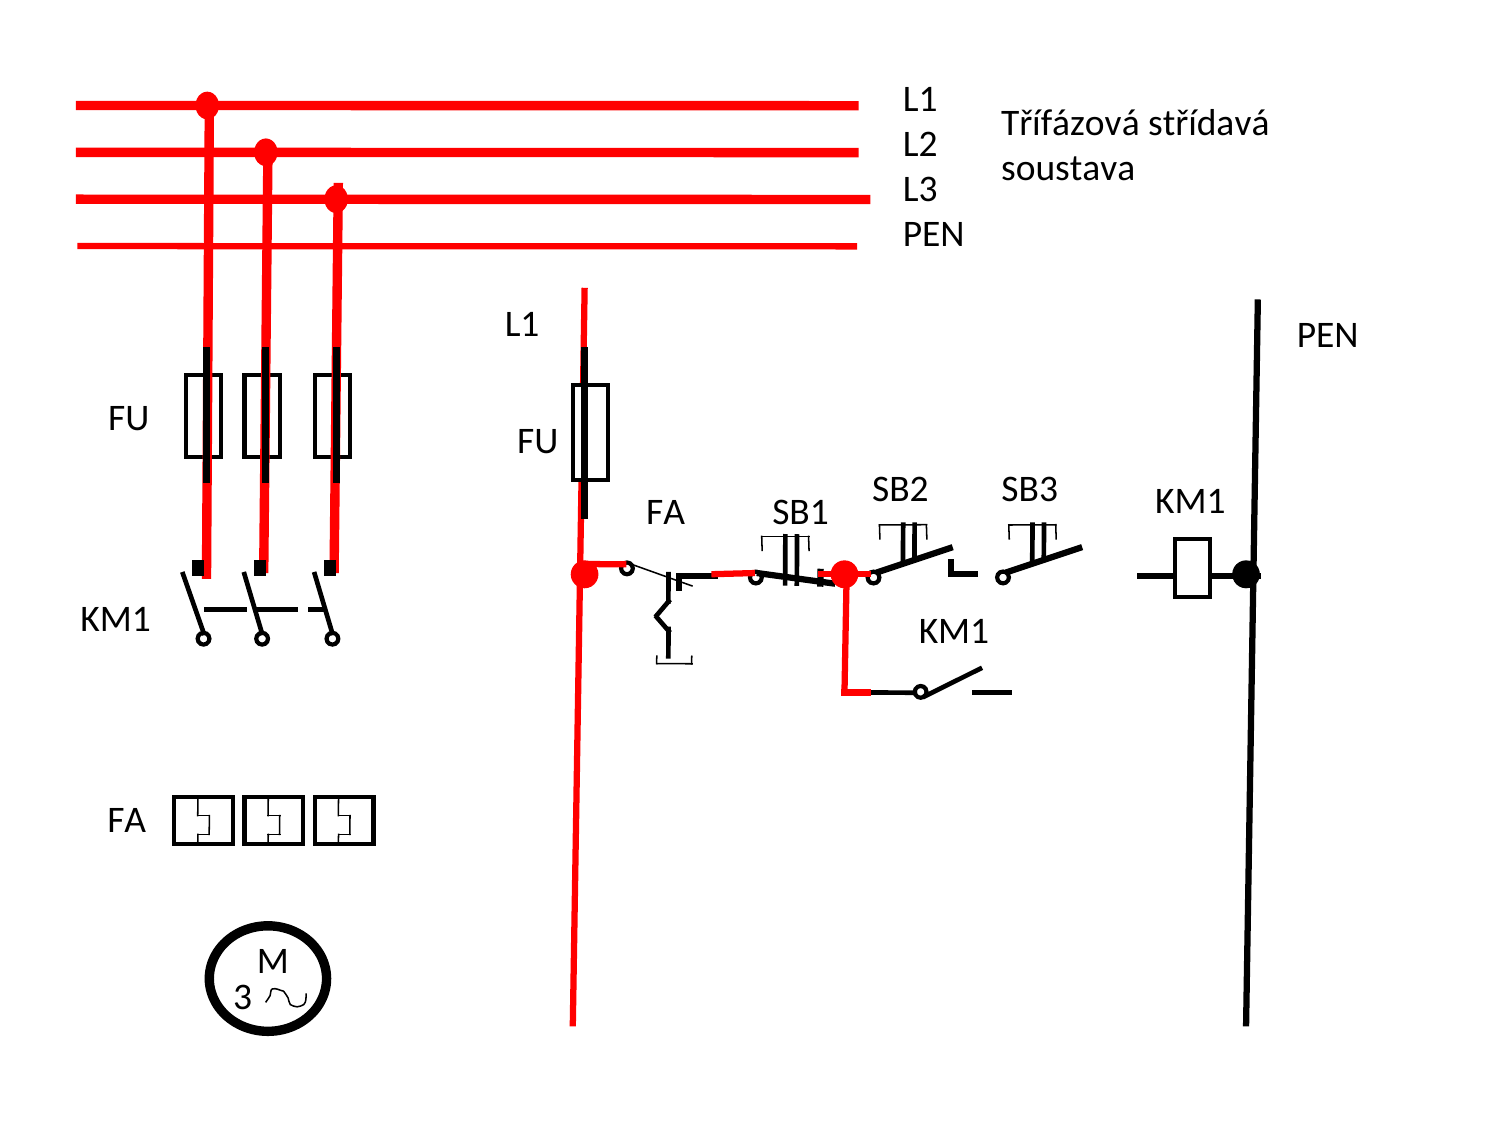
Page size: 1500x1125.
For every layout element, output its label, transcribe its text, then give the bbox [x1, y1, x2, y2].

text_box [314, 374, 331, 457]
text_box M [277, 955, 282, 964]
text_box [832, 562, 857, 587]
text_box KM1 [65, 586, 166, 647]
text_box L1 L2 L3 PEN [888, 66, 980, 262]
text_box [915, 685, 927, 698]
text_box [197, 93, 217, 118]
text_box [270, 374, 280, 457]
text_box [240, 937, 327, 1032]
text_box [194, 562, 203, 575]
text_box 3 [218, 964, 294, 1025]
text_box M [262, 955, 268, 964]
text_box [209, 931, 242, 1007]
text_box [1174, 538, 1211, 598]
text_box [314, 796, 349, 844]
text_box [621, 562, 633, 575]
text_box FU [93, 385, 165, 446]
text_box [326, 562, 335, 575]
text_box [1234, 562, 1258, 587]
text_box [199, 796, 233, 844]
text_box [750, 577, 762, 584]
text_box [997, 571, 1009, 584]
text_box FA [631, 479, 700, 541]
text_box KM1 [1140, 467, 1241, 529]
text_box SB1 [757, 479, 845, 541]
text_box FU [502, 408, 574, 470]
text_box FA [92, 786, 162, 848]
text_box SB2 [857, 456, 944, 517]
text_box [588, 385, 609, 480]
text_box PEN [1282, 302, 1374, 364]
text_box L1 [490, 290, 573, 352]
text_box [269, 796, 304, 844]
text_box [326, 187, 346, 211]
text_box [256, 140, 276, 165]
text_box [341, 374, 351, 457]
text_box [256, 633, 268, 645]
text_box [244, 796, 278, 844]
text_box [244, 374, 260, 457]
text_box [197, 633, 210, 645]
text_box Třífázová střídavá soustava [986, 90, 1347, 196]
text_box [572, 562, 597, 587]
text_box [867, 571, 880, 584]
text_box KM1 [904, 597, 1005, 659]
text_box M [242, 928, 304, 990]
text_box [174, 796, 208, 844]
text_box [326, 633, 339, 645]
text_box [340, 796, 374, 844]
text_box [256, 562, 264, 575]
text_box SB3 [986, 456, 1074, 517]
text_box [185, 374, 203, 457]
text_box [212, 374, 222, 457]
text_box [572, 385, 581, 480]
